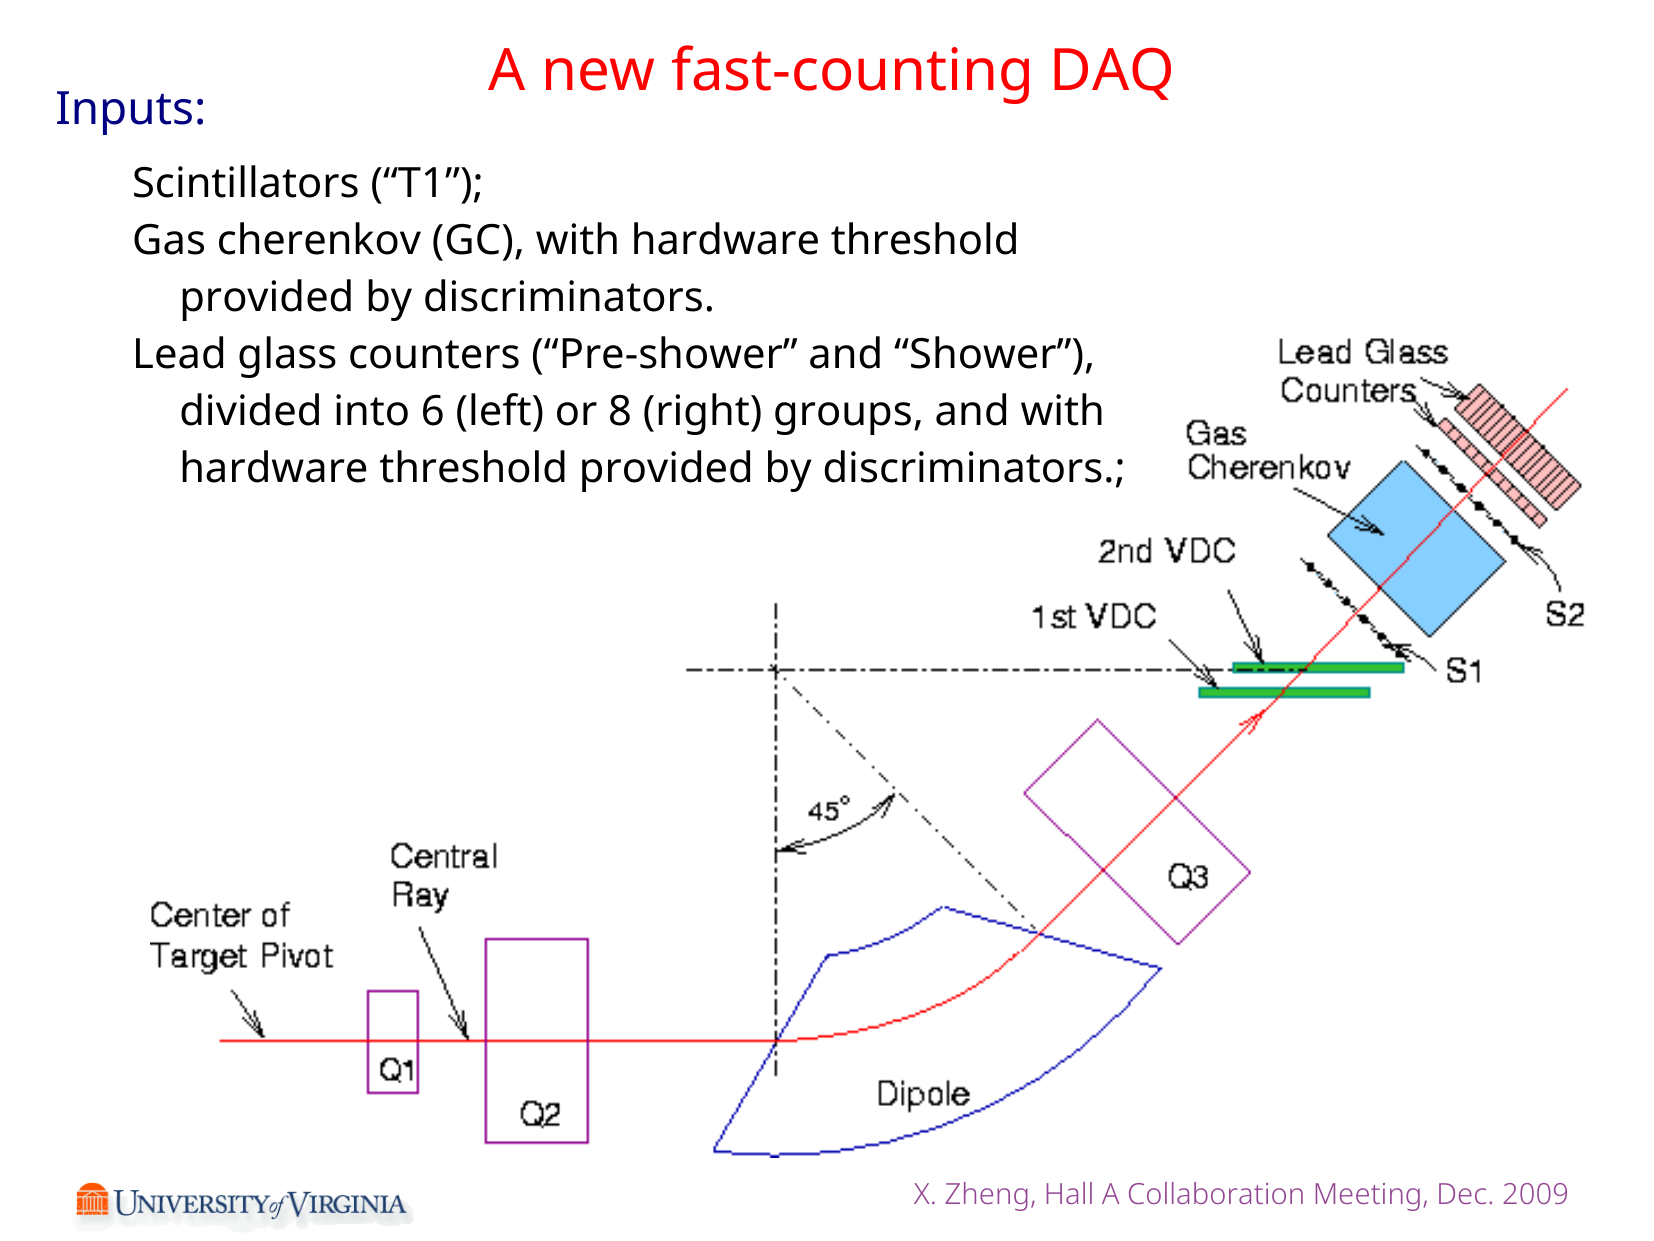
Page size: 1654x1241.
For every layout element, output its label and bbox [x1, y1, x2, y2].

picture [685, 462, 697, 479]
picture [585, 462, 598, 479]
picture [794, 460, 807, 478]
picture [627, 462, 640, 479]
picture [350, 462, 362, 469]
picture [1008, 471, 1018, 479]
picture [275, 460, 285, 477]
picture [310, 471, 320, 479]
picture [443, 462, 455, 469]
picture [210, 471, 220, 479]
picture [771, 462, 784, 479]
picture [1046, 462, 1059, 479]
picture [512, 462, 525, 479]
picture [290, 460, 299, 477]
picture [651, 460, 664, 479]
picture [548, 462, 560, 479]
picture [53, 1165, 427, 1241]
picture [150, 337, 1591, 1158]
picture [734, 462, 746, 479]
picture [828, 462, 840, 479]
picture [251, 462, 263, 479]
picture [710, 462, 722, 469]
